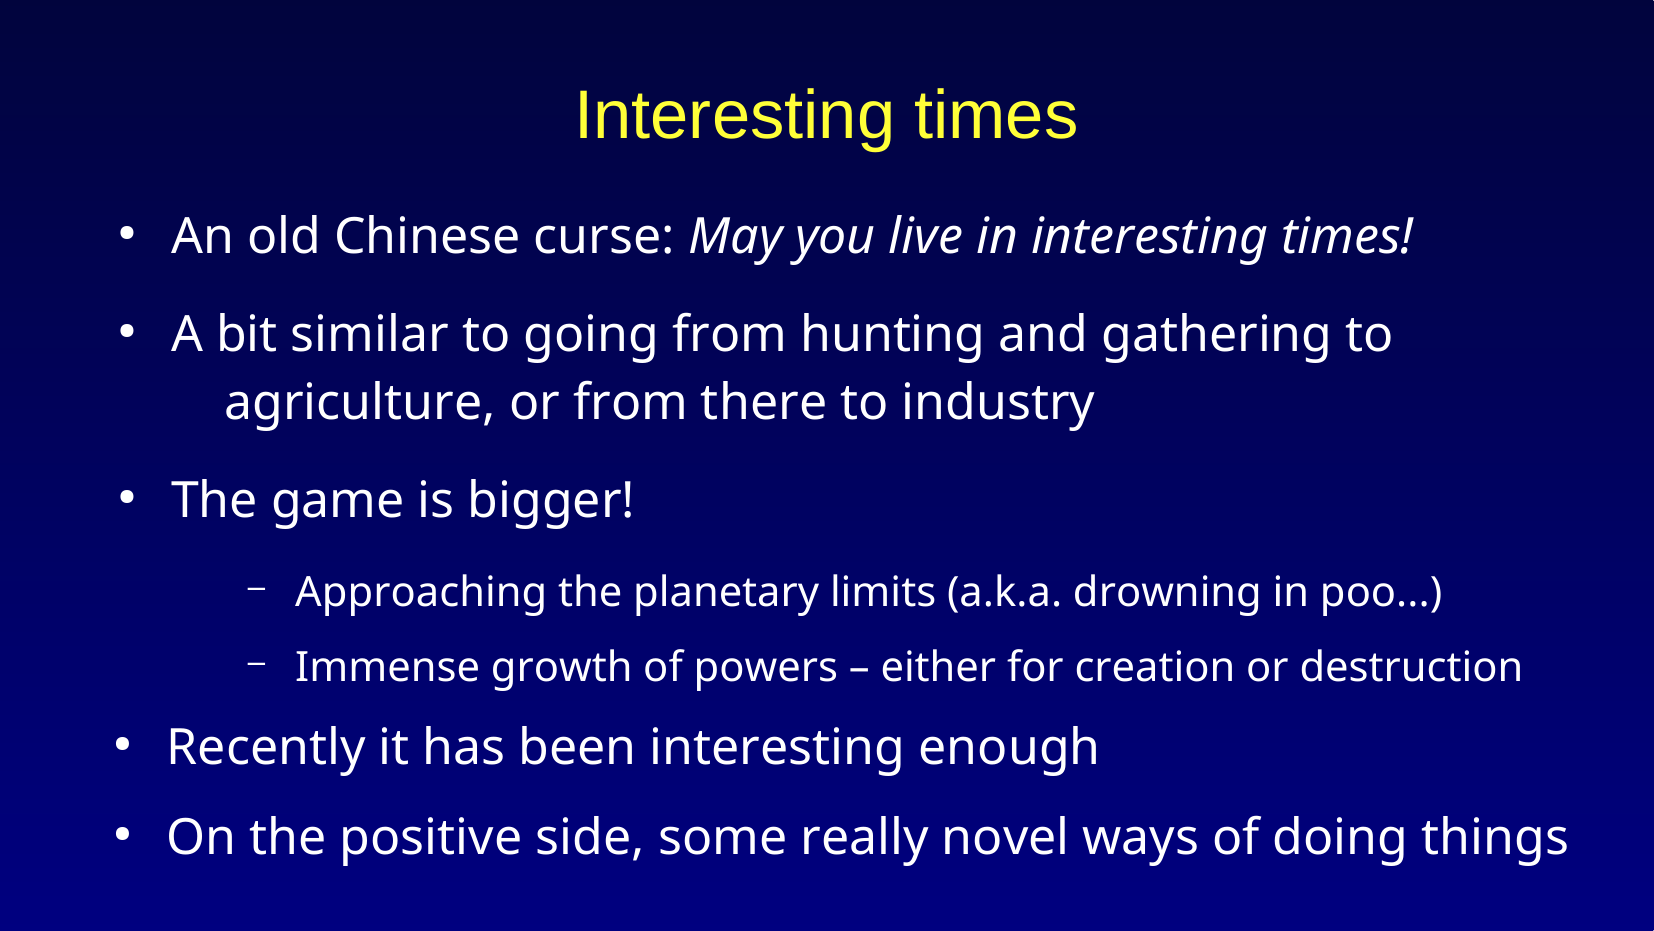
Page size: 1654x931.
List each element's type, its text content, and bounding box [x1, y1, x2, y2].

list An old Chinese curse: May you live in interesting times! A bit similar to going from hunting and gathering to agriculture, or from there to industry The game is bigger! Approaching the planetary limits (a.k.a. drowning in poo...) Immense growth of powers – either for creation or destruction Recently it has been interesting enough On the positive side, some really novel ways of doing things [82, 199, 1571, 853]
title Interesting times [82, 37, 1571, 193]
